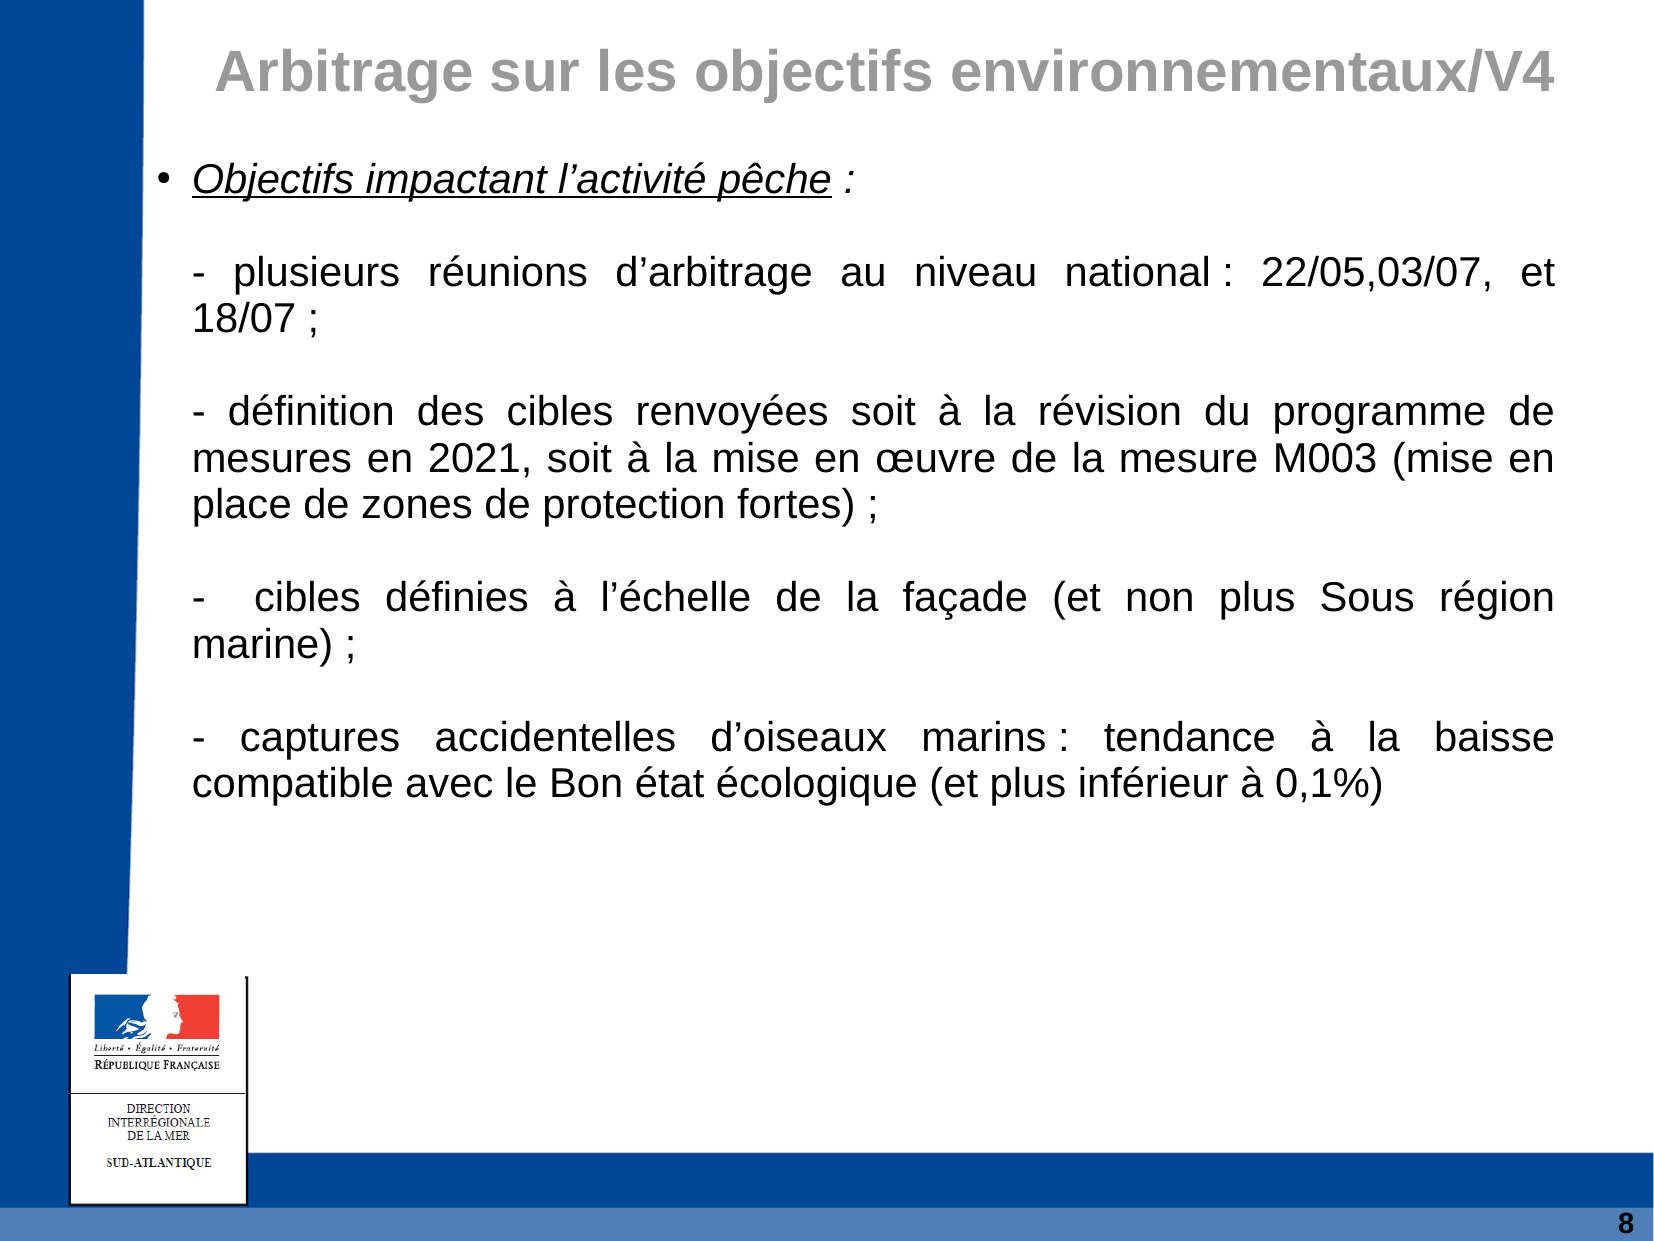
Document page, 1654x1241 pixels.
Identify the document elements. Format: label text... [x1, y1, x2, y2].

picture [0, 0, 1654, 1241]
text_box Objectifs impactant l’activité pêche : - plusieurs réunions d’arbitrage au niveau national : 22/05,03/07, et 18/07 ; - définition des cibles renvoyées soit à la révision du programme de mesures en 2021, soit à la mise en œuvre de la mesure M003 (mise en place de zones de protection fortes) ; - cibles définies à l’échelle de la façade (et non plus Sous région marine) ; - captures accidentelles d’oiseaux marins : tendance à la baisse compatible avec le Bon état écologique (et plus inférieur à 0,1%) [141, 148, 1571, 1238]
text_box Arbitrage sur les objectifs environnementaux/V4 [153, 30, 1619, 141]
